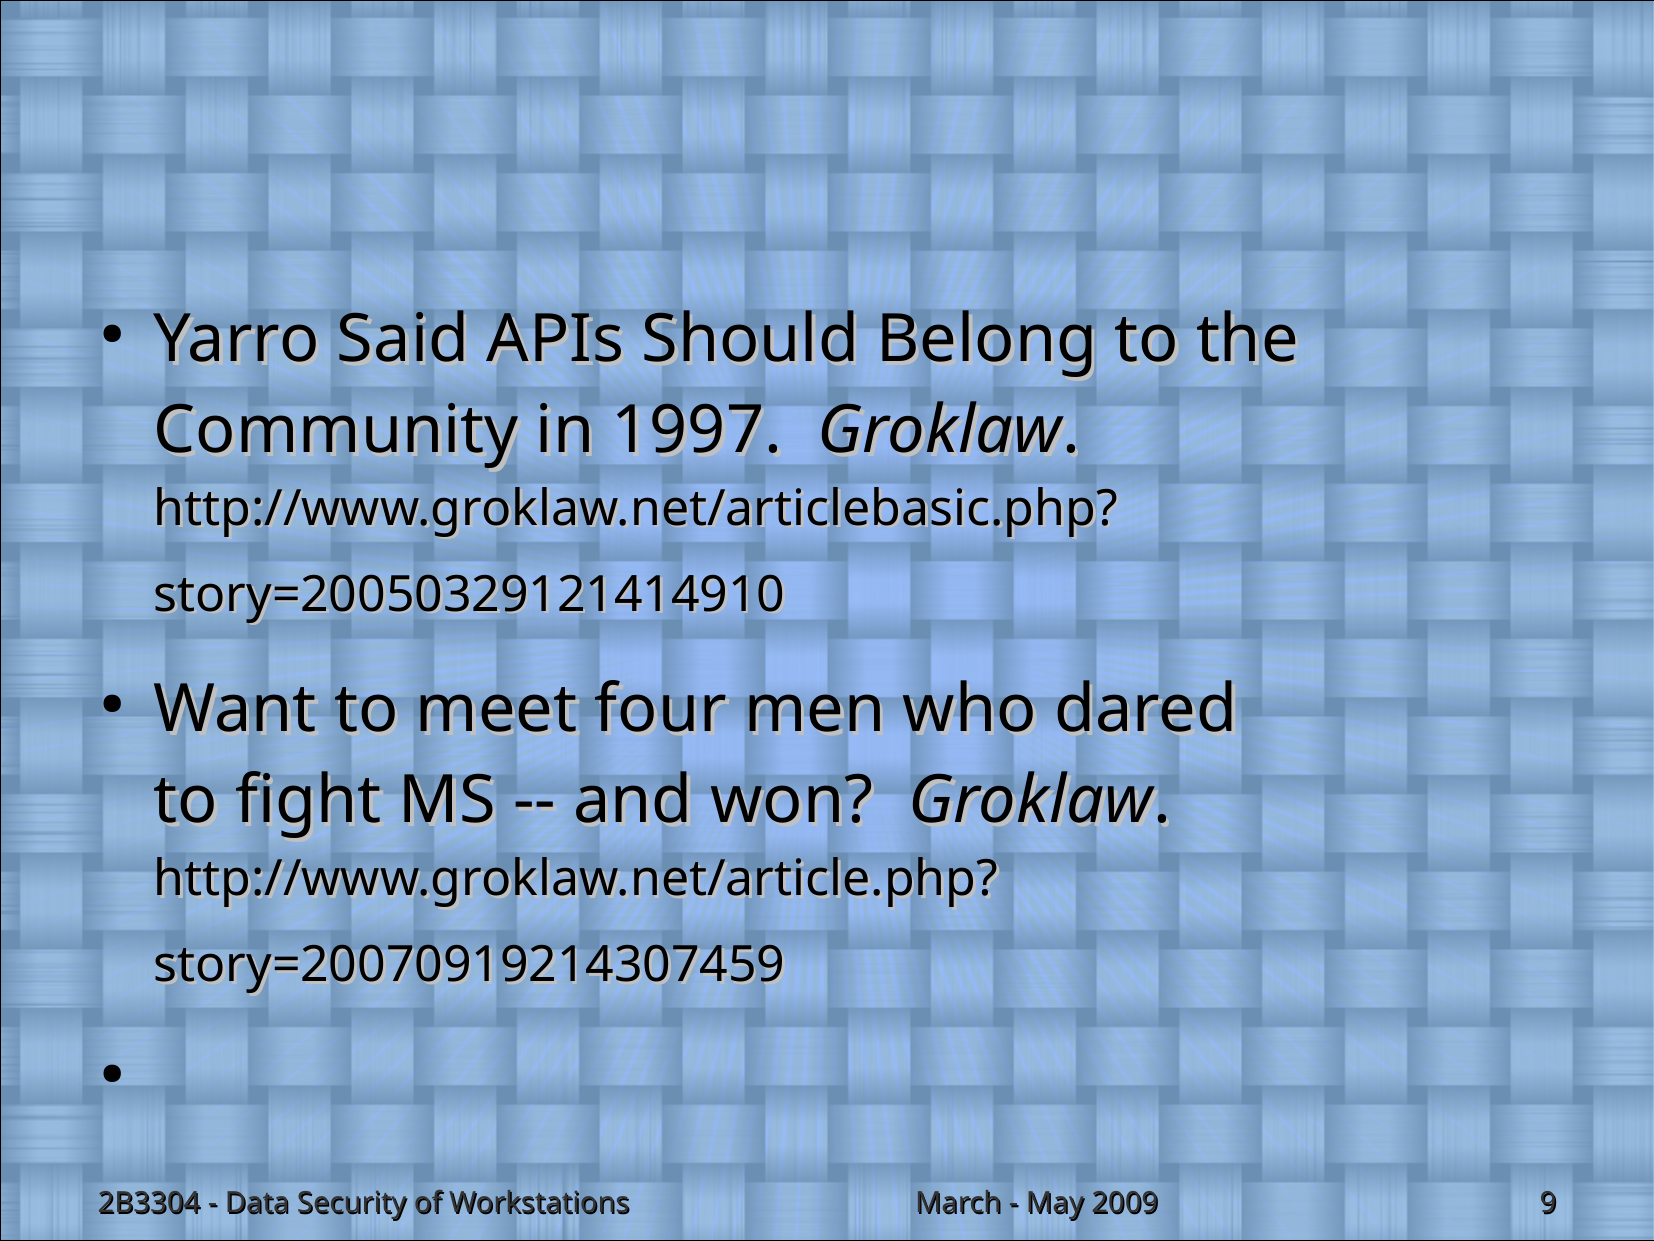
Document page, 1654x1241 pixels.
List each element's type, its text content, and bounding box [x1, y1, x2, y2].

list Yarro Said APIs Should Belong to the Community in 1997. Groklaw. http://www.groklaw.net/articlebasic.php?story=20050329121414910 Want to meet four men who dared to fight MS -- and won? Groklaw. http://www.groklaw.net/article.php?story=20070919214307459 [82, 290, 1571, 1094]
